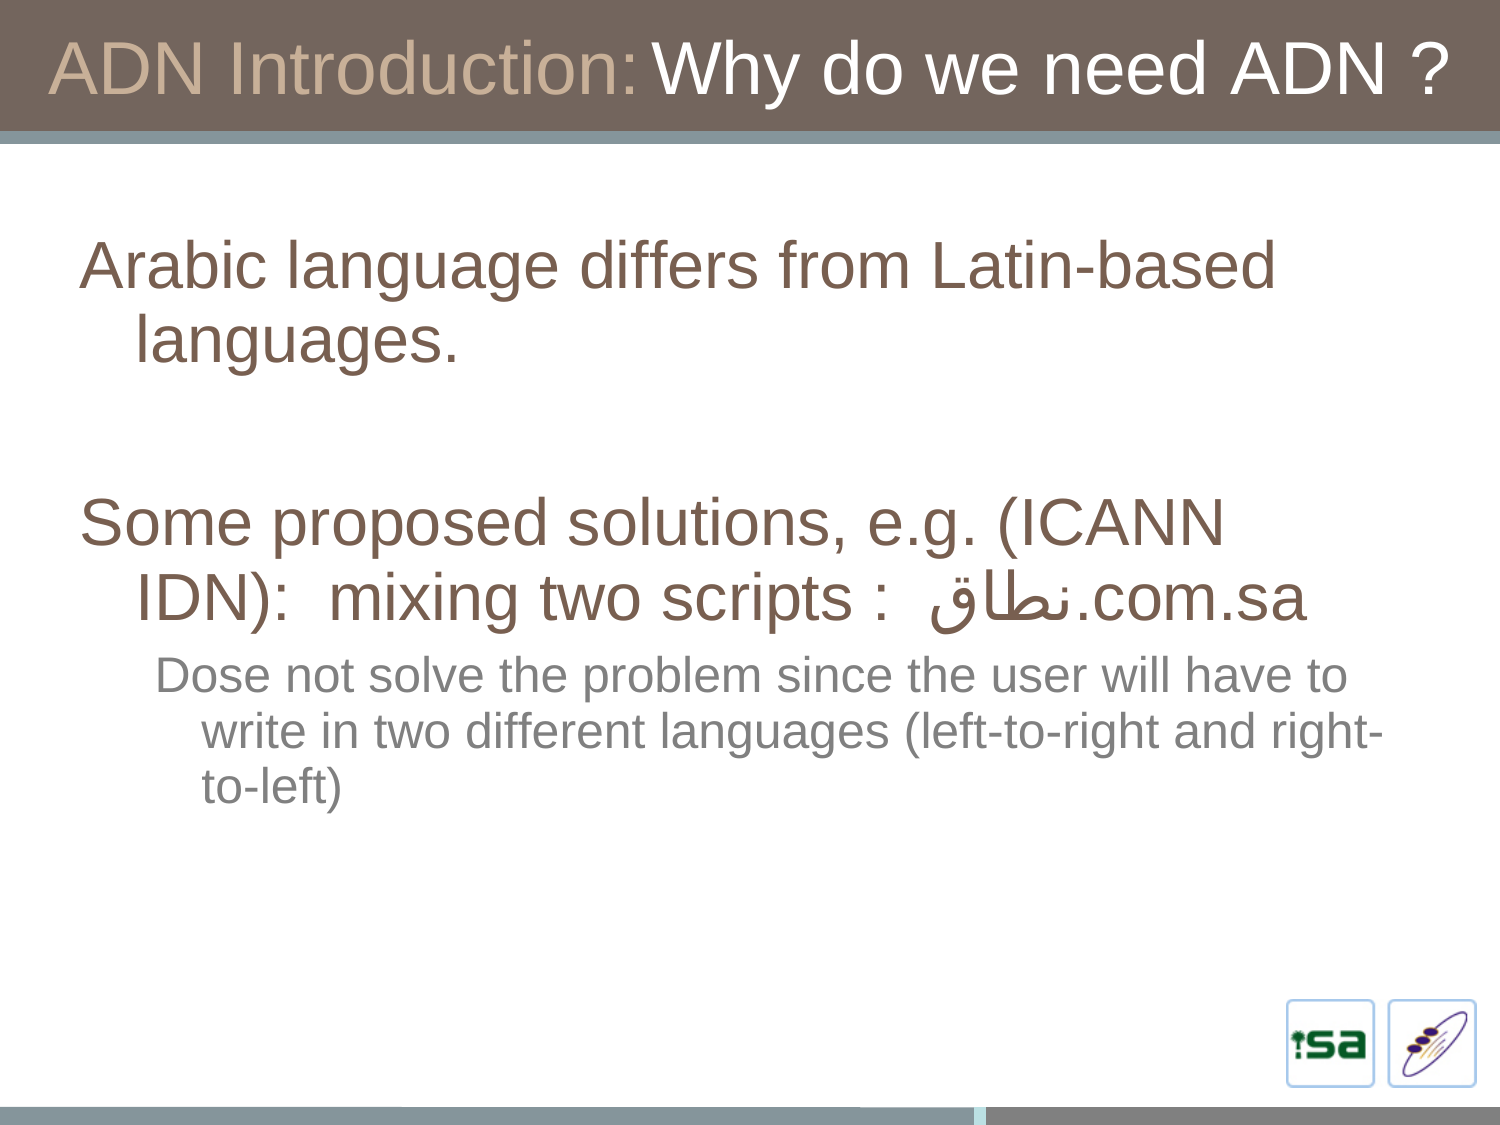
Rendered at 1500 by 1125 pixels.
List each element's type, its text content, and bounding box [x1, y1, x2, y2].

text_box ADN Introduction: Why do we need ADN ? [0, 0, 1500, 131]
picture [1286, 999, 1477, 1088]
list Arabic language differs from Latin-based languages. Some proposed solutions, e.g. (ICANN IDN): mixing two scripts : نطاق.com.sa Dose not solve the problem since the user will have to write in two different languages (left-to-right and right-to-left) [64, 220, 1415, 953]
